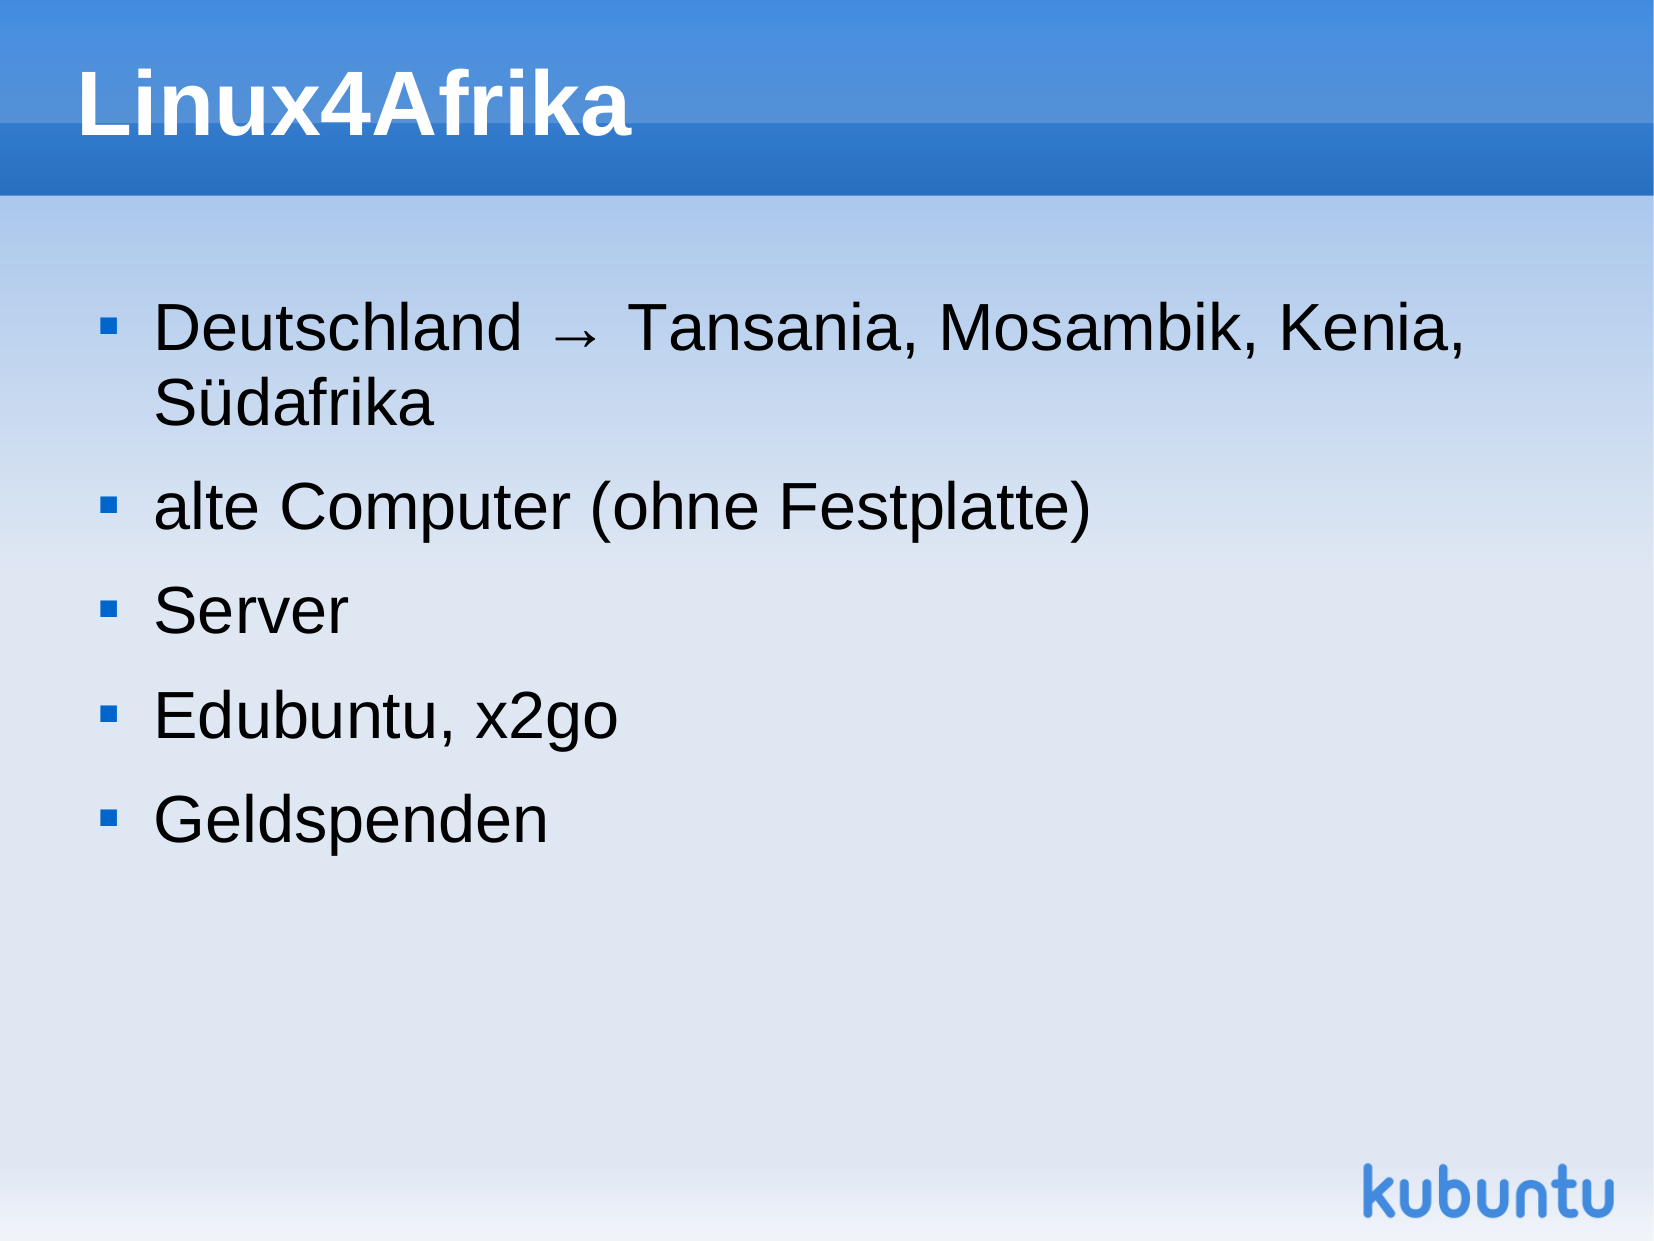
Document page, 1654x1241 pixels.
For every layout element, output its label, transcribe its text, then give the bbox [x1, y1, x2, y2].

picture [0, 0, 1654, 1241]
title Linux4Afrika [76, 0, 1565, 208]
list Deutschland → Tansania, Mosambik, Kenia, Südafrika alte Computer (ohne Festplatte) Server Edubuntu, x2go Geldspenden [82, 290, 1571, 1094]
